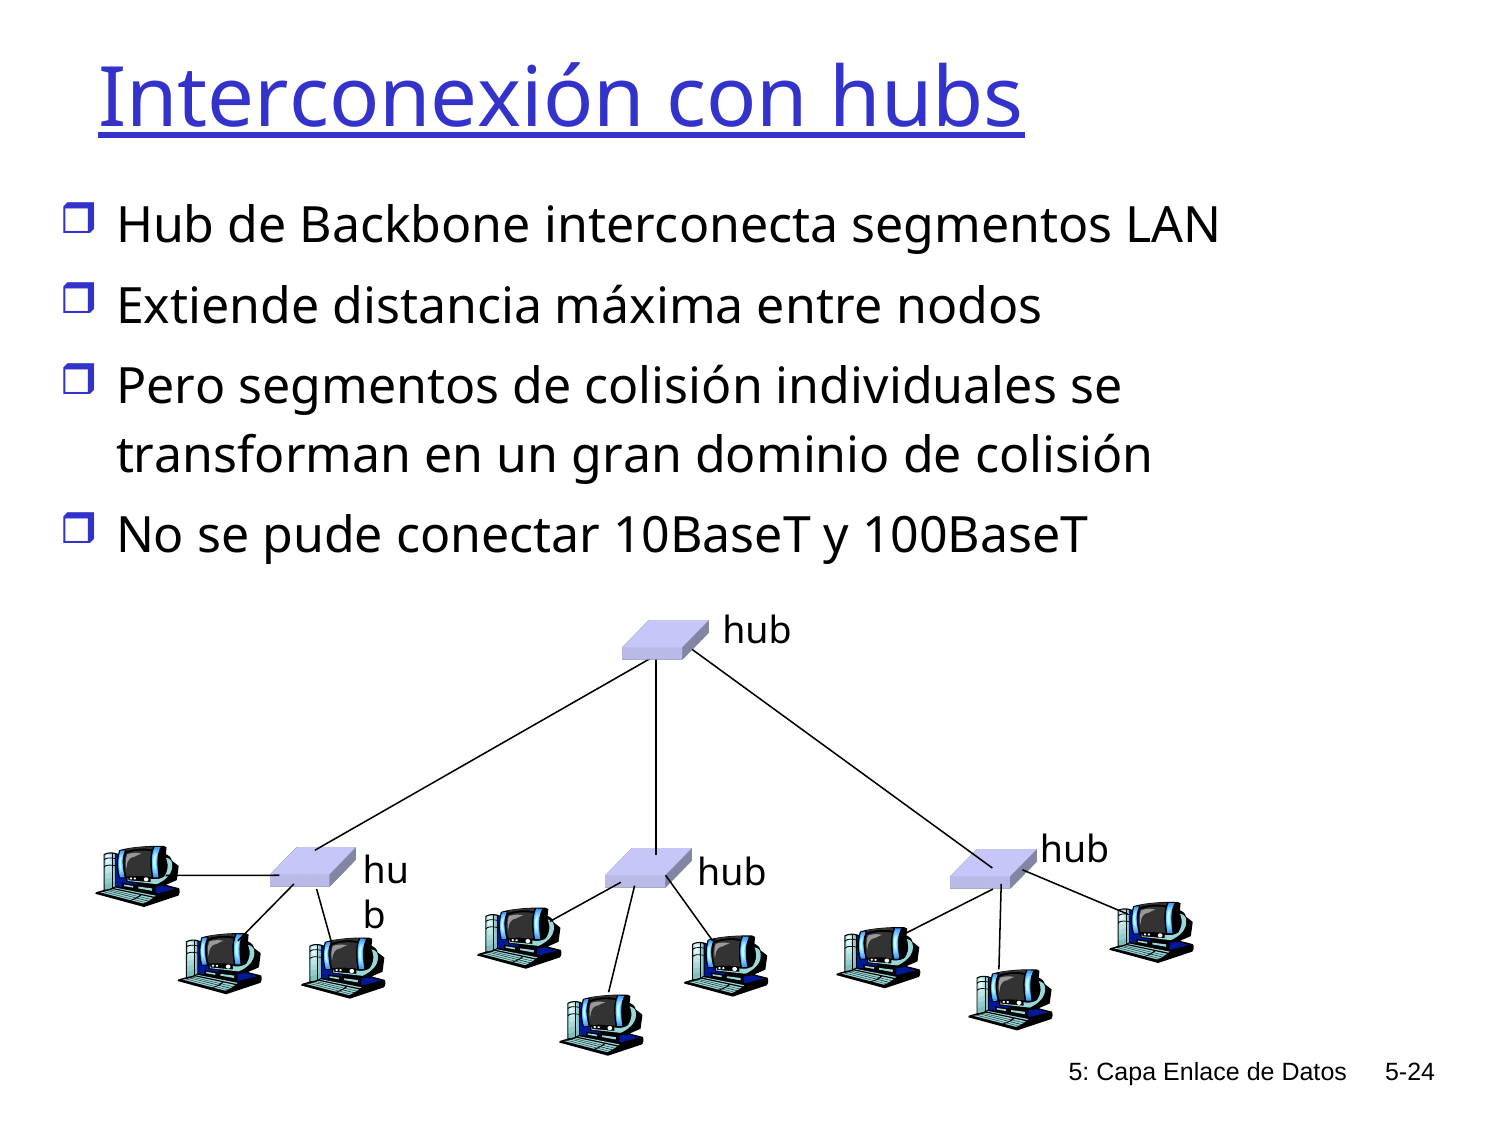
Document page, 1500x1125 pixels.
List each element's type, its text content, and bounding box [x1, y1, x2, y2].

picture [95, 845, 182, 908]
text_box [950, 849, 1024, 888]
picture [559, 994, 645, 1056]
picture [968, 968, 1054, 1031]
picture [683, 934, 770, 997]
picture [177, 932, 264, 995]
picture [301, 936, 387, 999]
text_box hub [707, 598, 807, 660]
picture [477, 907, 563, 969]
text_box hub [347, 838, 444, 945]
title Interconexión con hubs [83, 0, 1359, 181]
text_box hub [1024, 817, 1125, 878]
text_box [622, 620, 709, 660]
text_box hub [682, 840, 782, 901]
list Hub de Backbone interconecta segmentos LAN Extiende distancia máxima entre nodos Pero segmentos de colisión individuales se transforman en un gran dominio de colisión No se pude conectar 10BaseT y 100BaseT [45, 181, 1409, 539]
picture [836, 926, 922, 989]
text_box [605, 848, 682, 887]
text_box [270, 847, 347, 886]
picture [1109, 901, 1196, 964]
